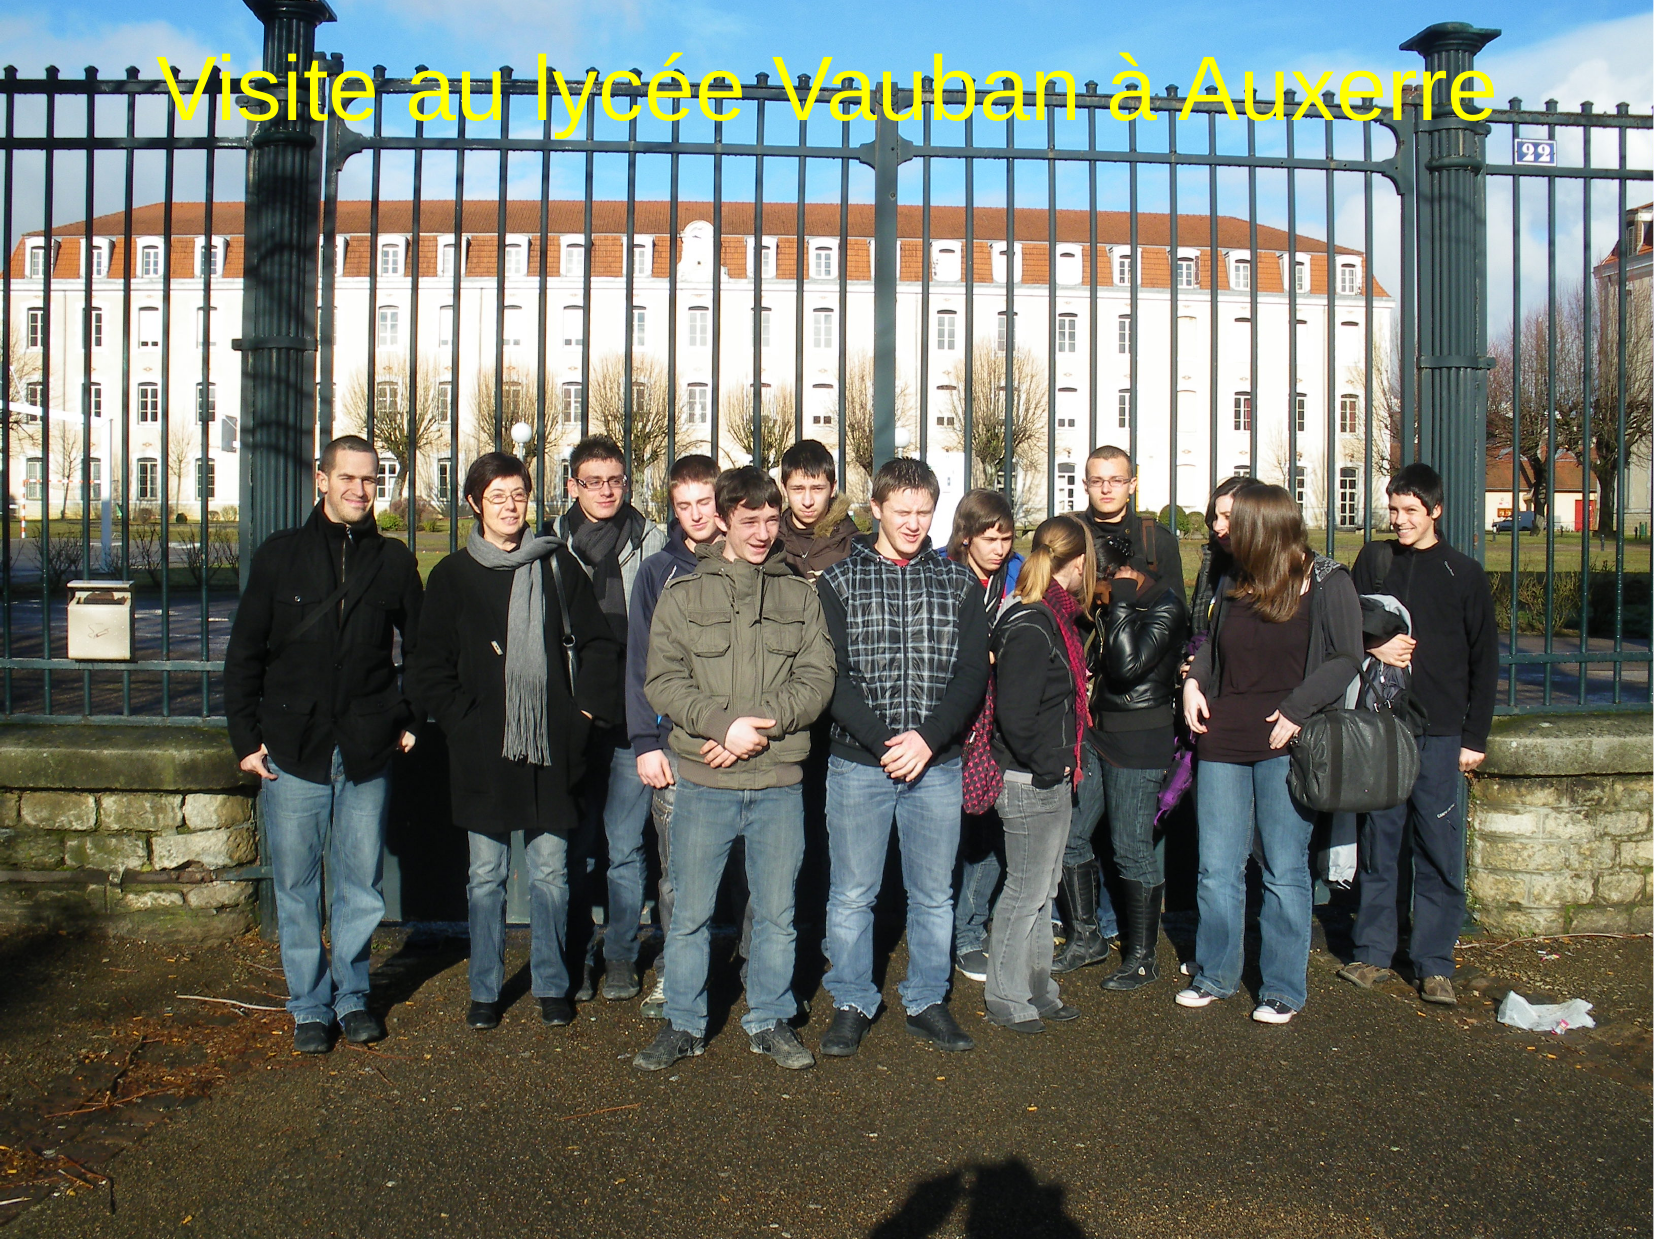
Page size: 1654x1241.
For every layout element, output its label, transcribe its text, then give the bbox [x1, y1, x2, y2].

text_box Visite au lycée Vauban à Auxerre [118, 30, 1565, 148]
picture [0, 0, 1654, 1239]
